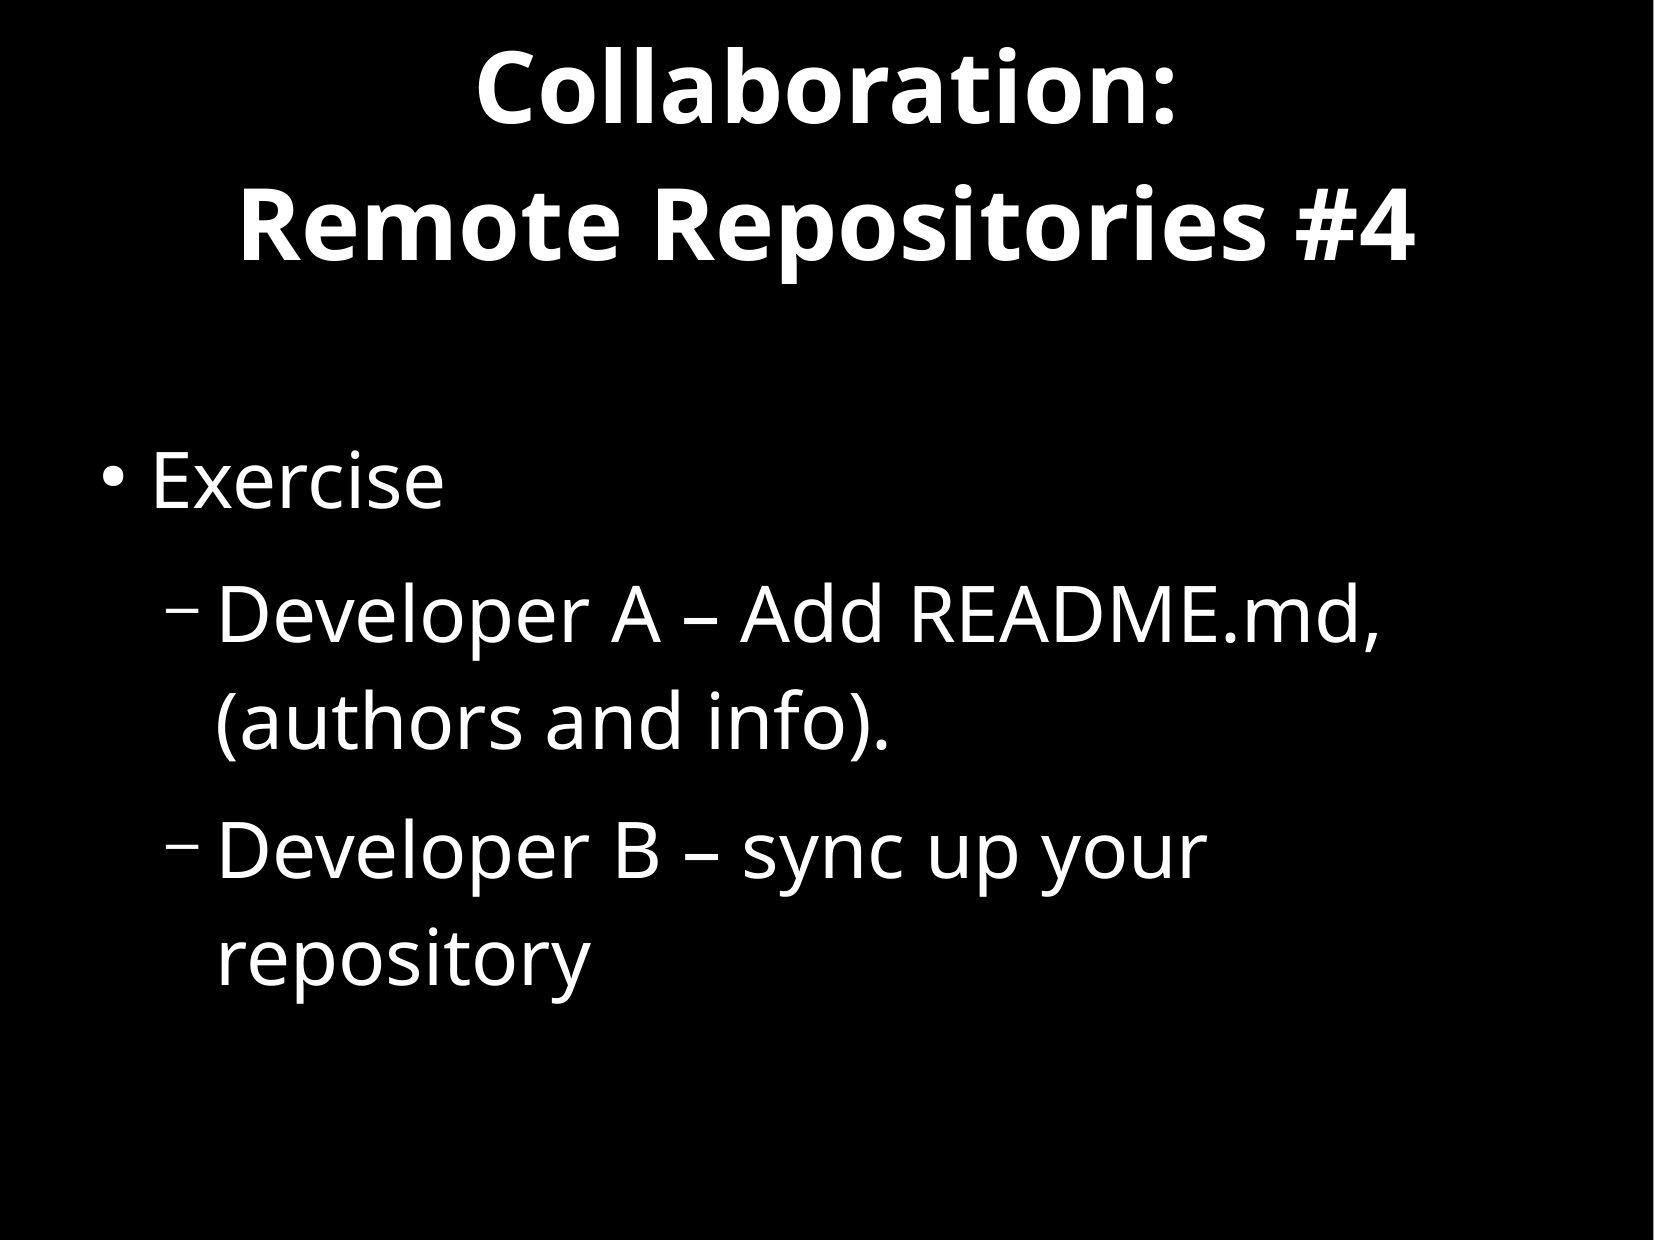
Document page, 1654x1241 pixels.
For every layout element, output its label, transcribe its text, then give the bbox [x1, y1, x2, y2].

title Collaboration: Remote Repositories #4 [82, 26, 1571, 280]
list Exercise Developer A – Add README.md, (authors and info). Developer B – sync up your repository [82, 290, 1571, 1010]
